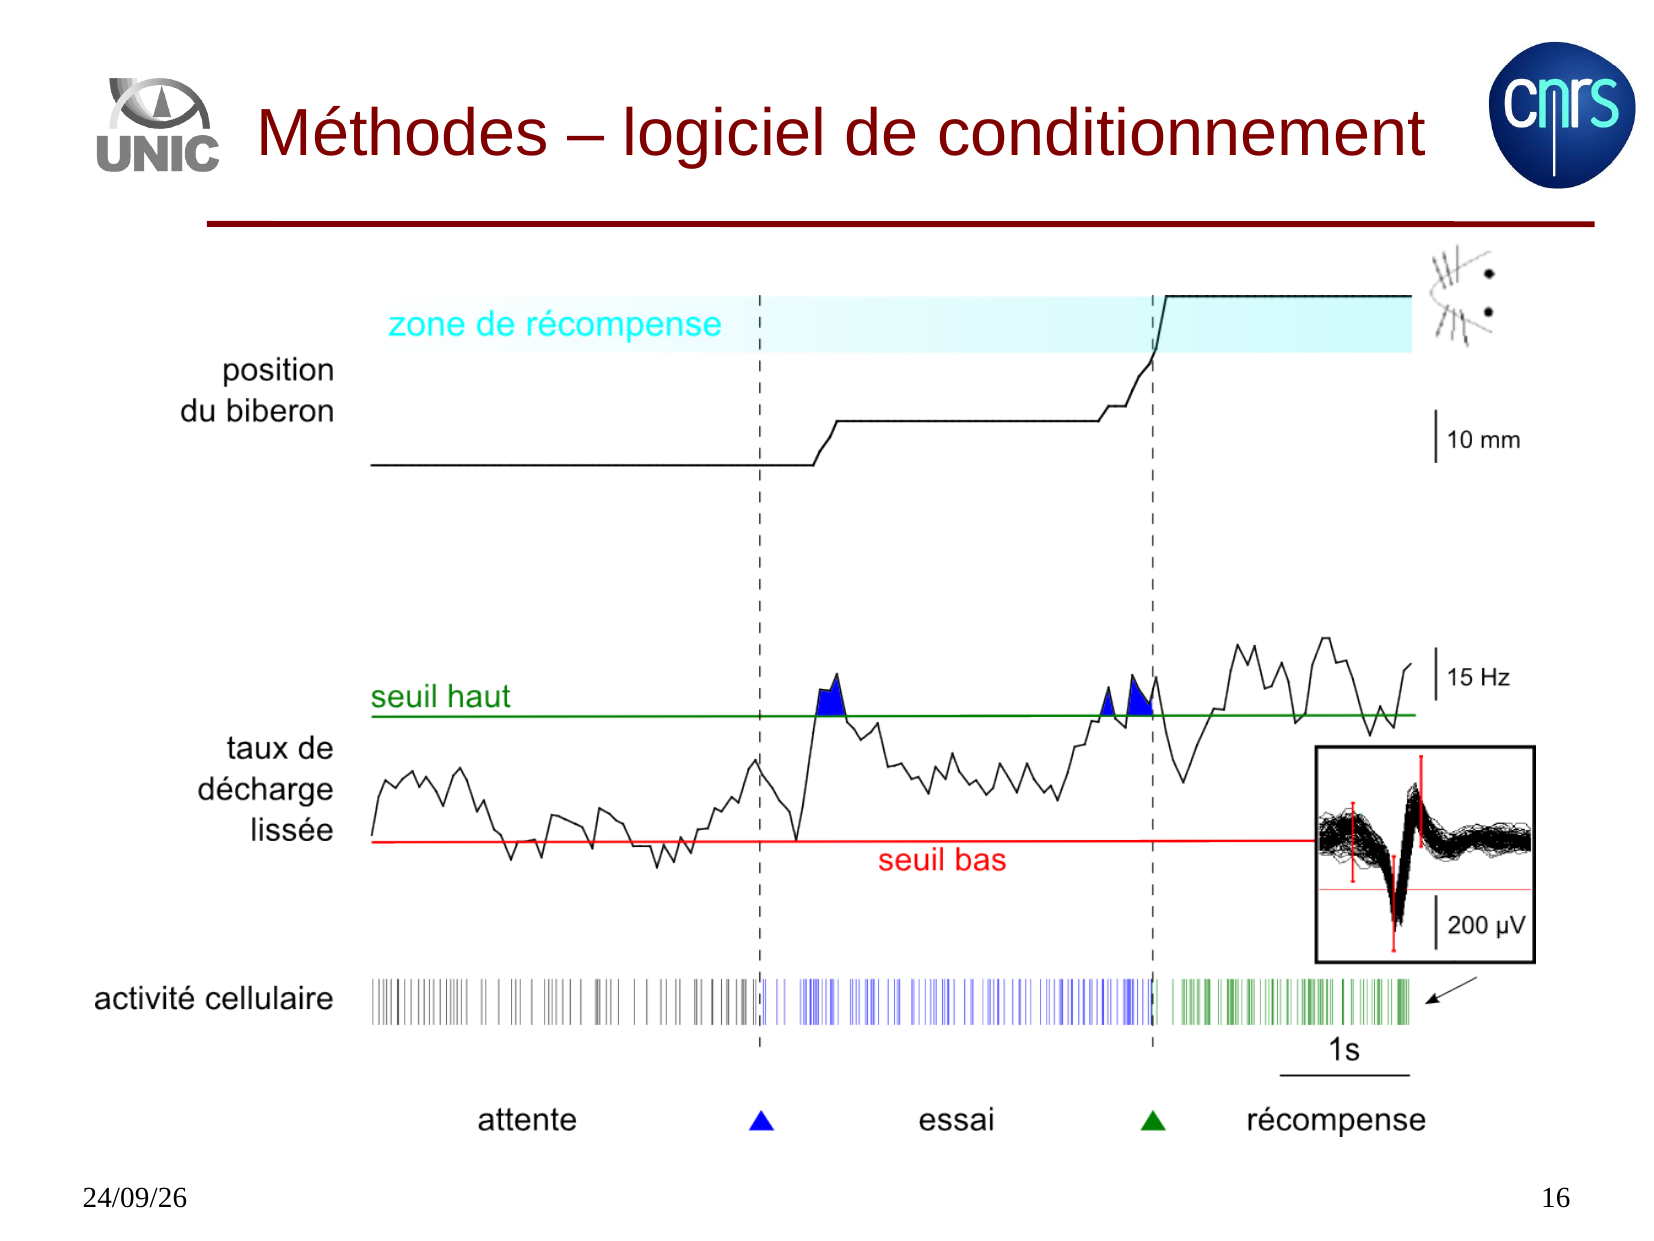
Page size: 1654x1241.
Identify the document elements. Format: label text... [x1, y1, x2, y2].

text_box 13/02/12 [82, 1180, 468, 1215]
text_box <numéro> [1185, 1180, 1571, 1215]
picture [89, 65, 226, 187]
picture [95, 228, 1536, 1137]
text_box Méthodes – logiciel de conditionnement [206, 88, 1477, 207]
picture [1488, 41, 1636, 189]
